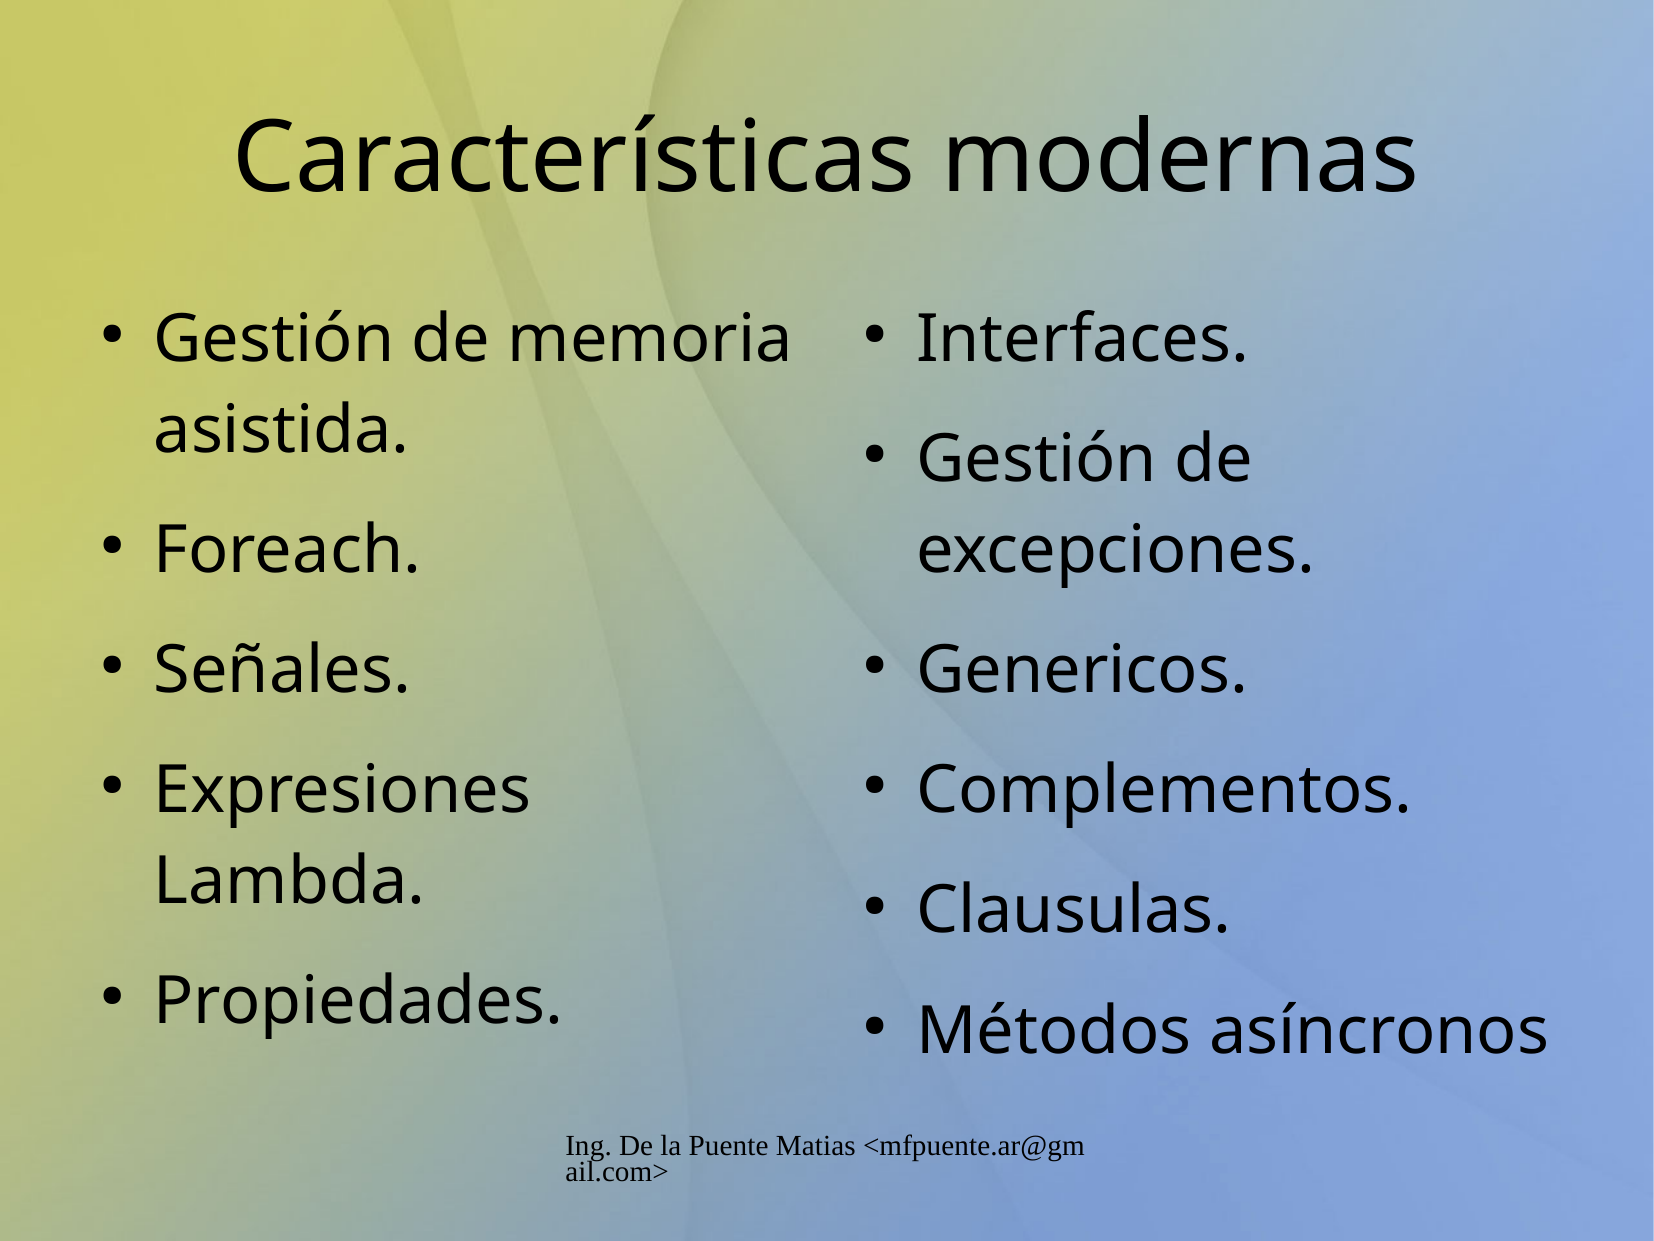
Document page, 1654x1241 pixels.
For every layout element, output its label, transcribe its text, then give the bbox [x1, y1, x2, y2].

picture [0, 0, 1654, 1241]
list Gestión de memoria asistida. Foreach. Señales. Expresiones Lambda. Propiedades. [82, 290, 809, 1109]
list Interfaces. Gestión de excepciones. Genericos. Complementos. Clausulas. Métodos asíncronos [845, 290, 1572, 1109]
title Características modernas [82, 49, 1571, 257]
